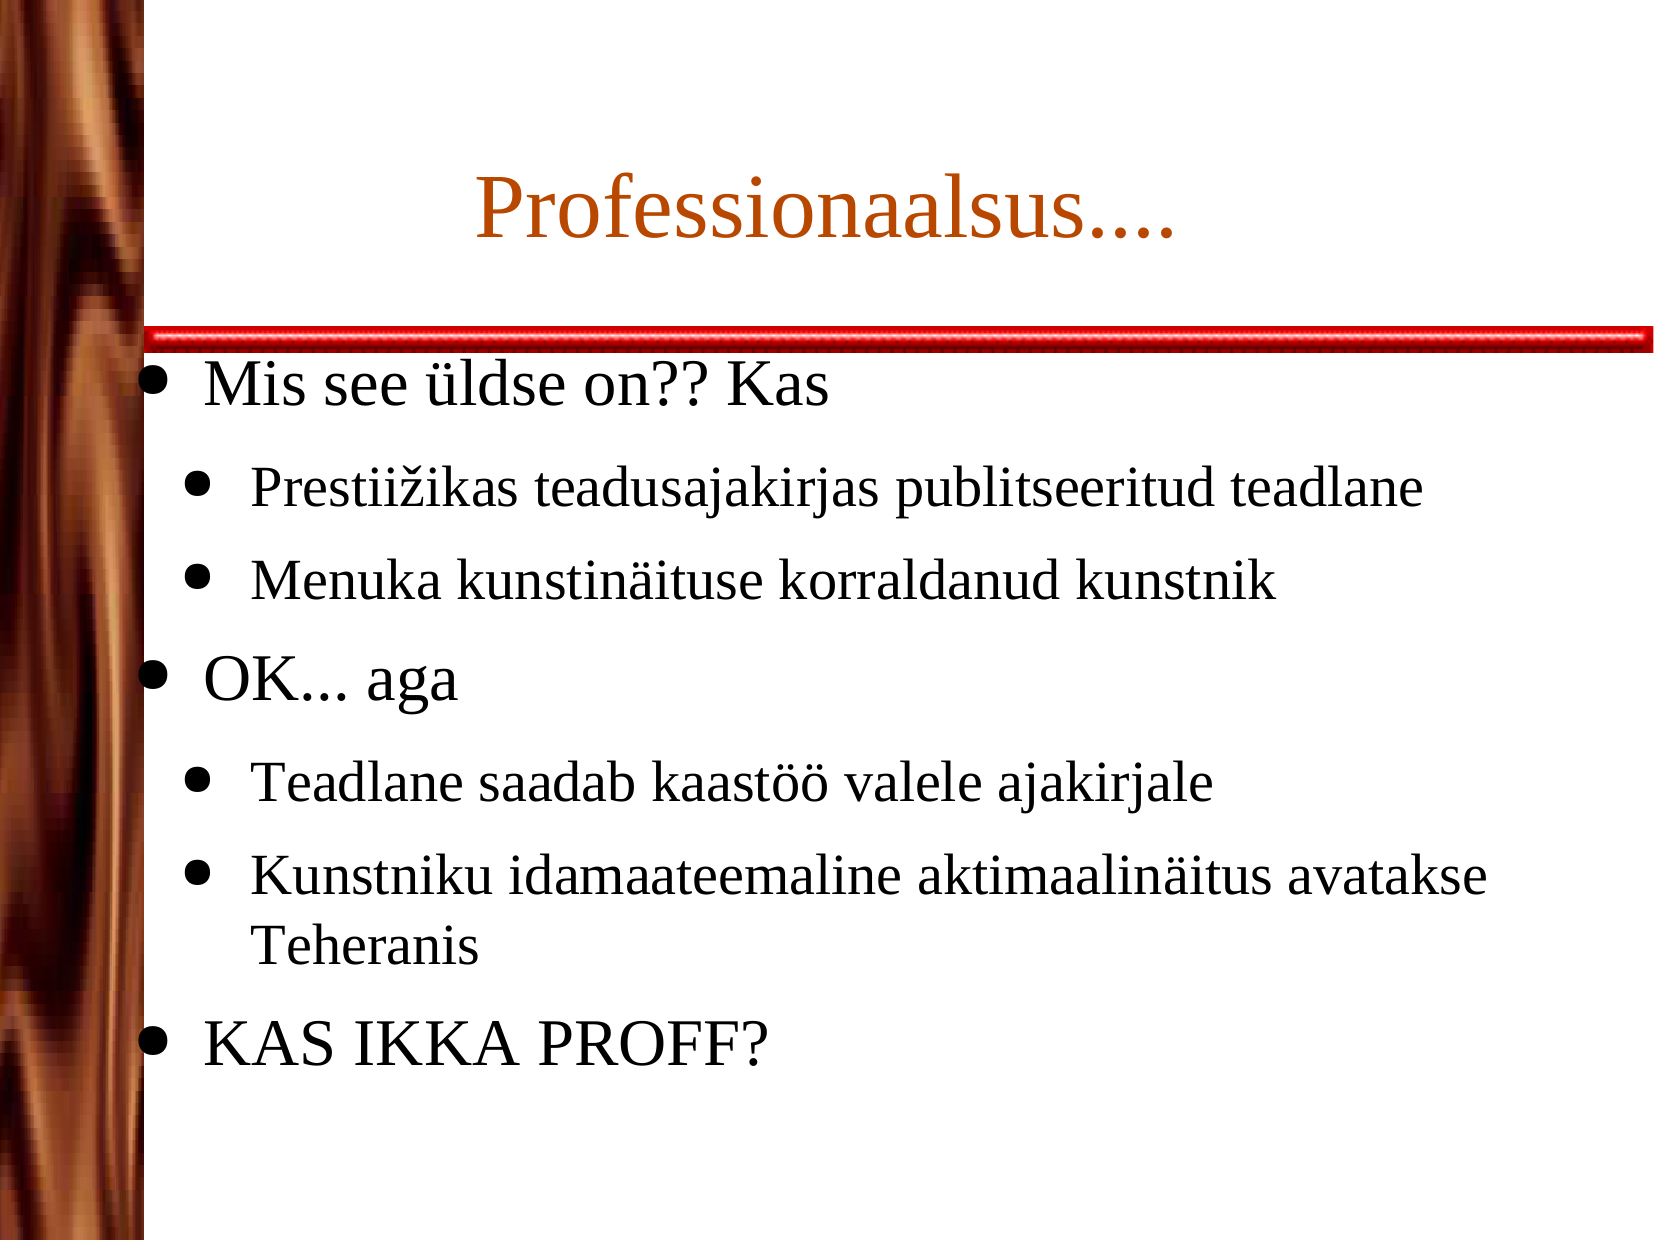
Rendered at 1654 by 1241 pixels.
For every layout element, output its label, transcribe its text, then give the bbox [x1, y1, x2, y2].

list Mis see üldse on?? Kas Prestiižikas teadusajakirjas publitseeritud teadlane Menuka kunstinäituse korraldanud kunstnik OK... aga Teadlane saadab kaastöö valele ajakirjale Kunstniku idamaateemaline aktimaalinäitus avatakse Teheranis KAS IKKA PROFF? [121, 344, 1534, 1154]
title Professionaalsus.... [121, 102, 1534, 310]
picture [0, 0, 1654, 1240]
